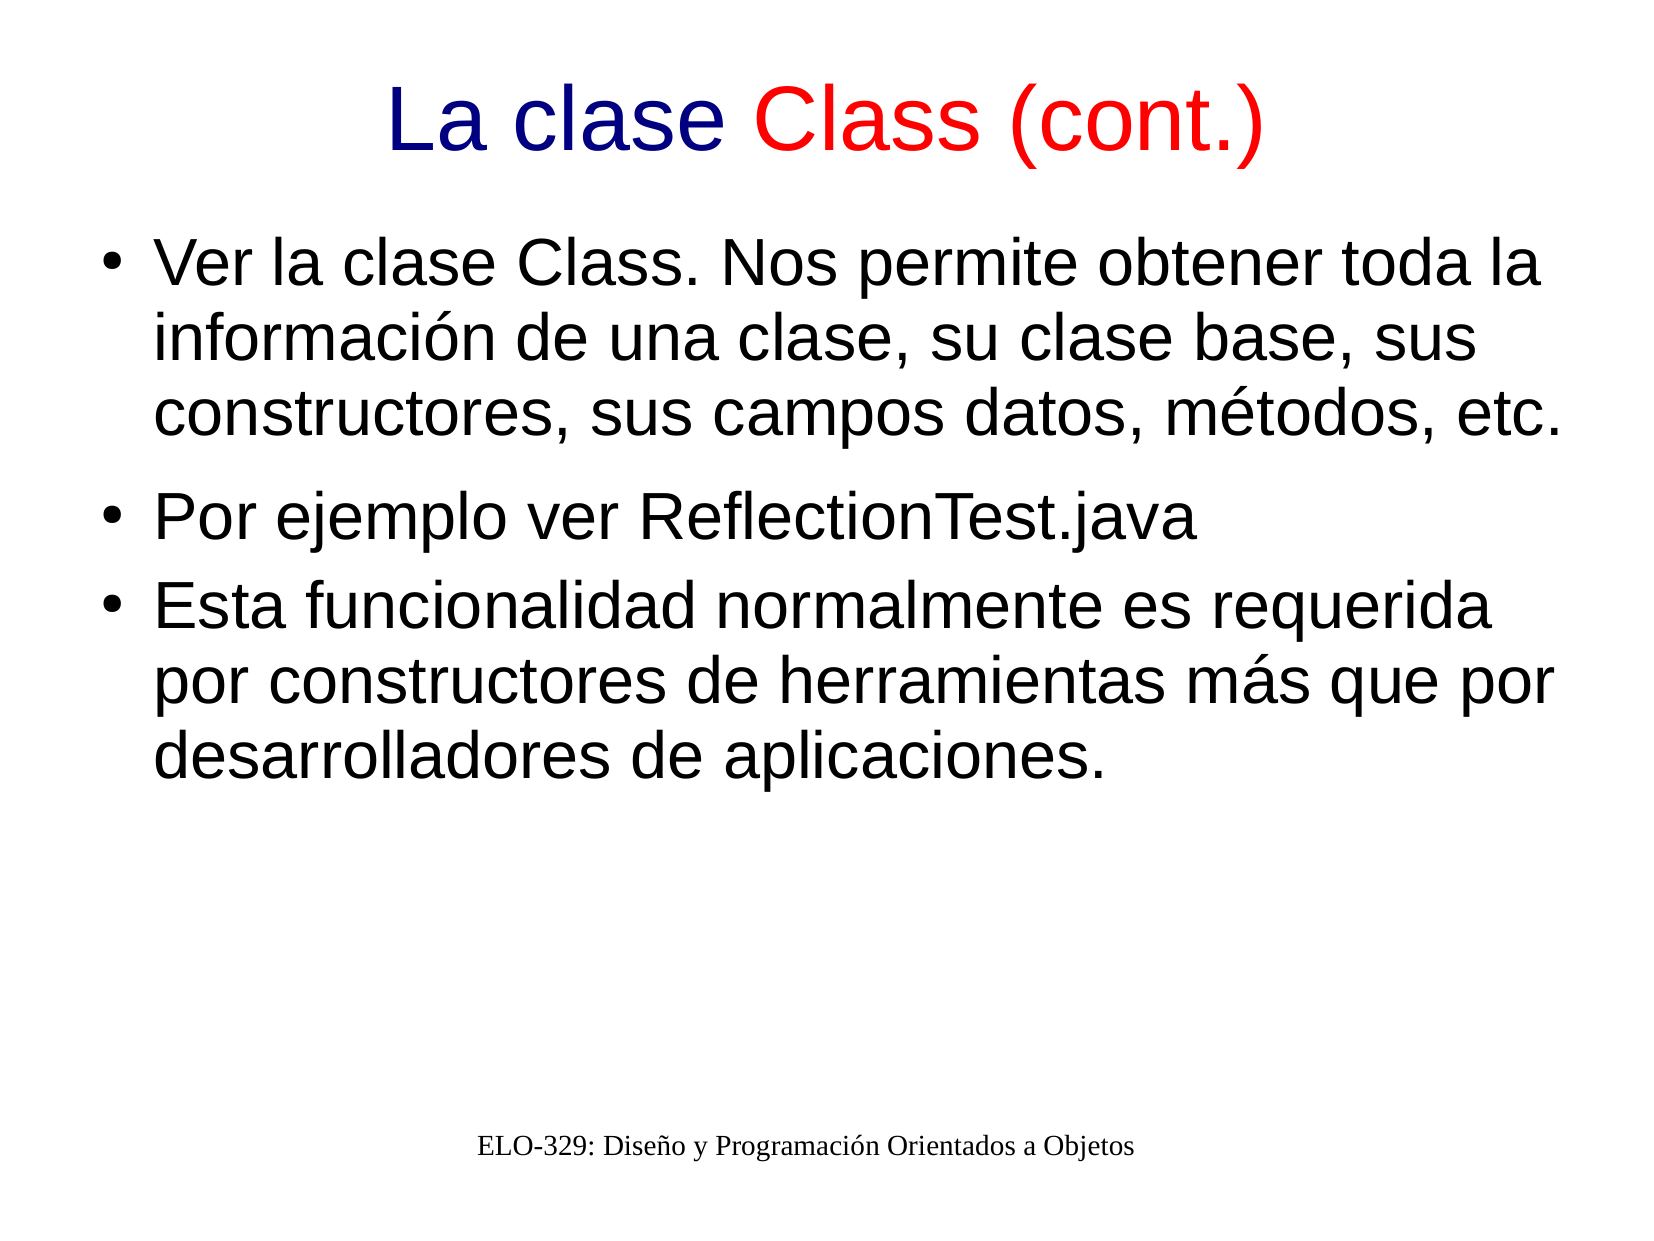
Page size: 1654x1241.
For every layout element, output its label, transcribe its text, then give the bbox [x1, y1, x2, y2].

title La clase Class (cont.)‏ [82, 49, 1571, 188]
list Ver la clase Class. Nos permite obtener toda la información de una clase, su clase base, sus constructores, sus campos datos, métodos, etc. Por ejemplo ver ReflectionTest.java Esta funcionalidad normalmente es requerida por constructores de herramientas más que por desarrolladores de aplicaciones. [82, 225, 1571, 1126]
